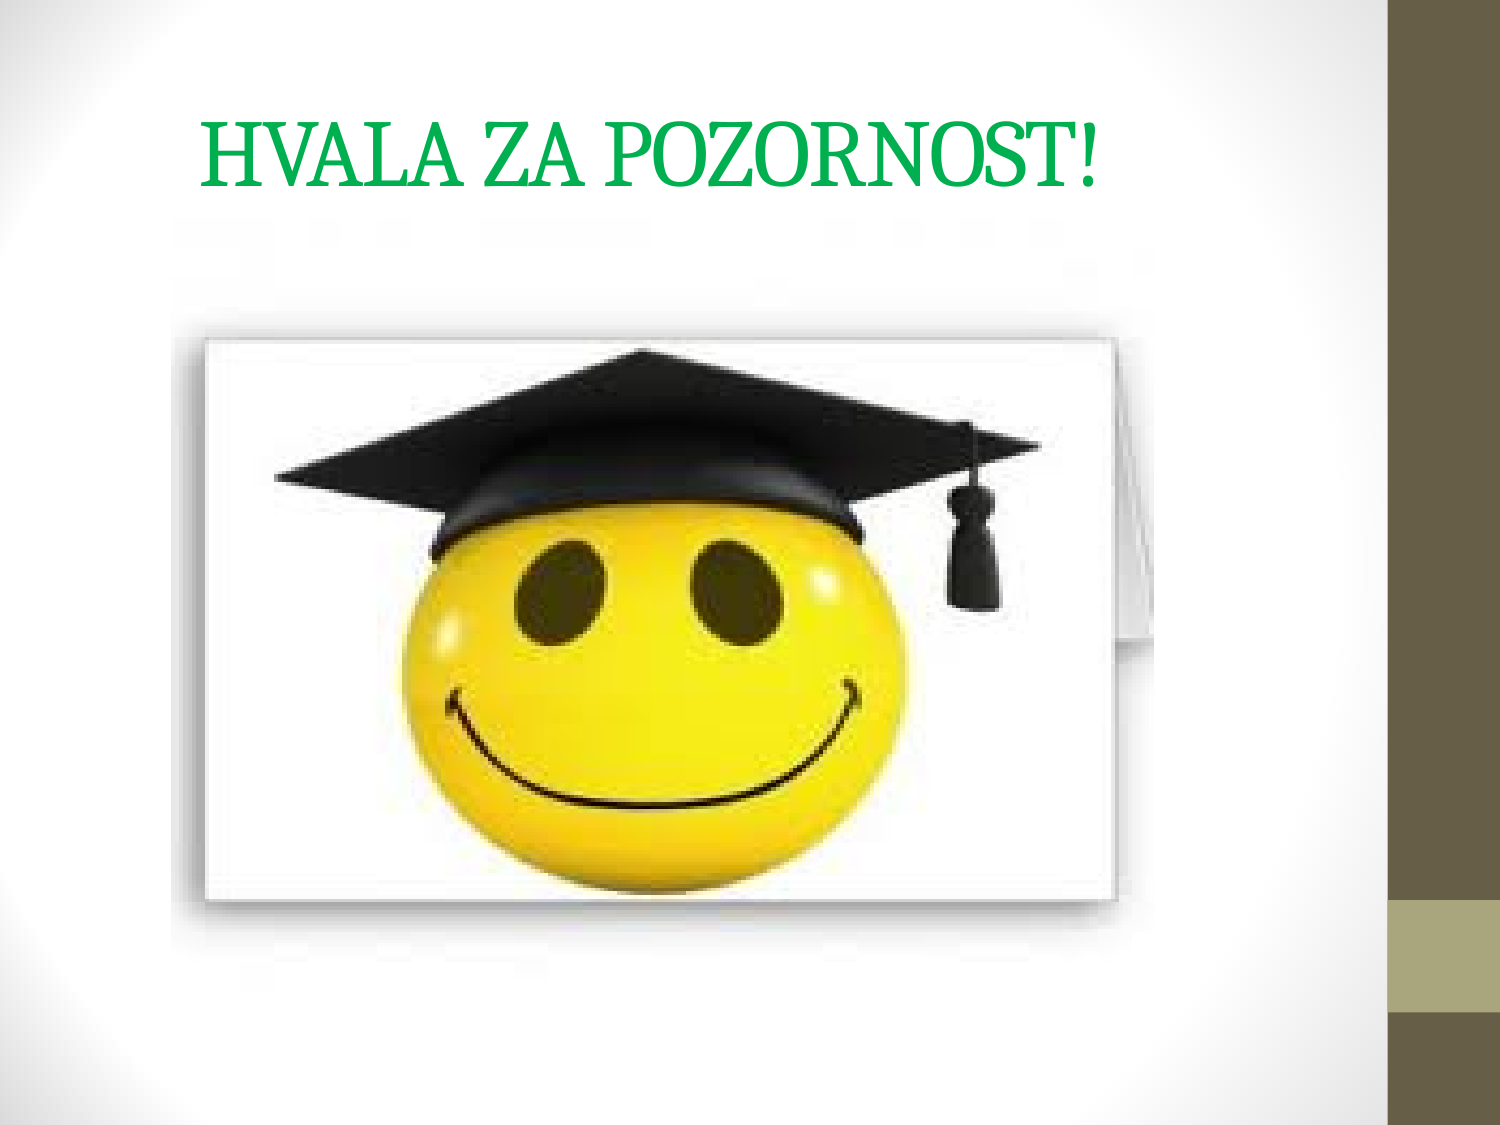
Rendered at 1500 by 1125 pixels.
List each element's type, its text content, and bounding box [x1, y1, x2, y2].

title HVALA ZA POZORNOST! [183, 54, 1166, 243]
picture [0, 0, 1387, 1125]
